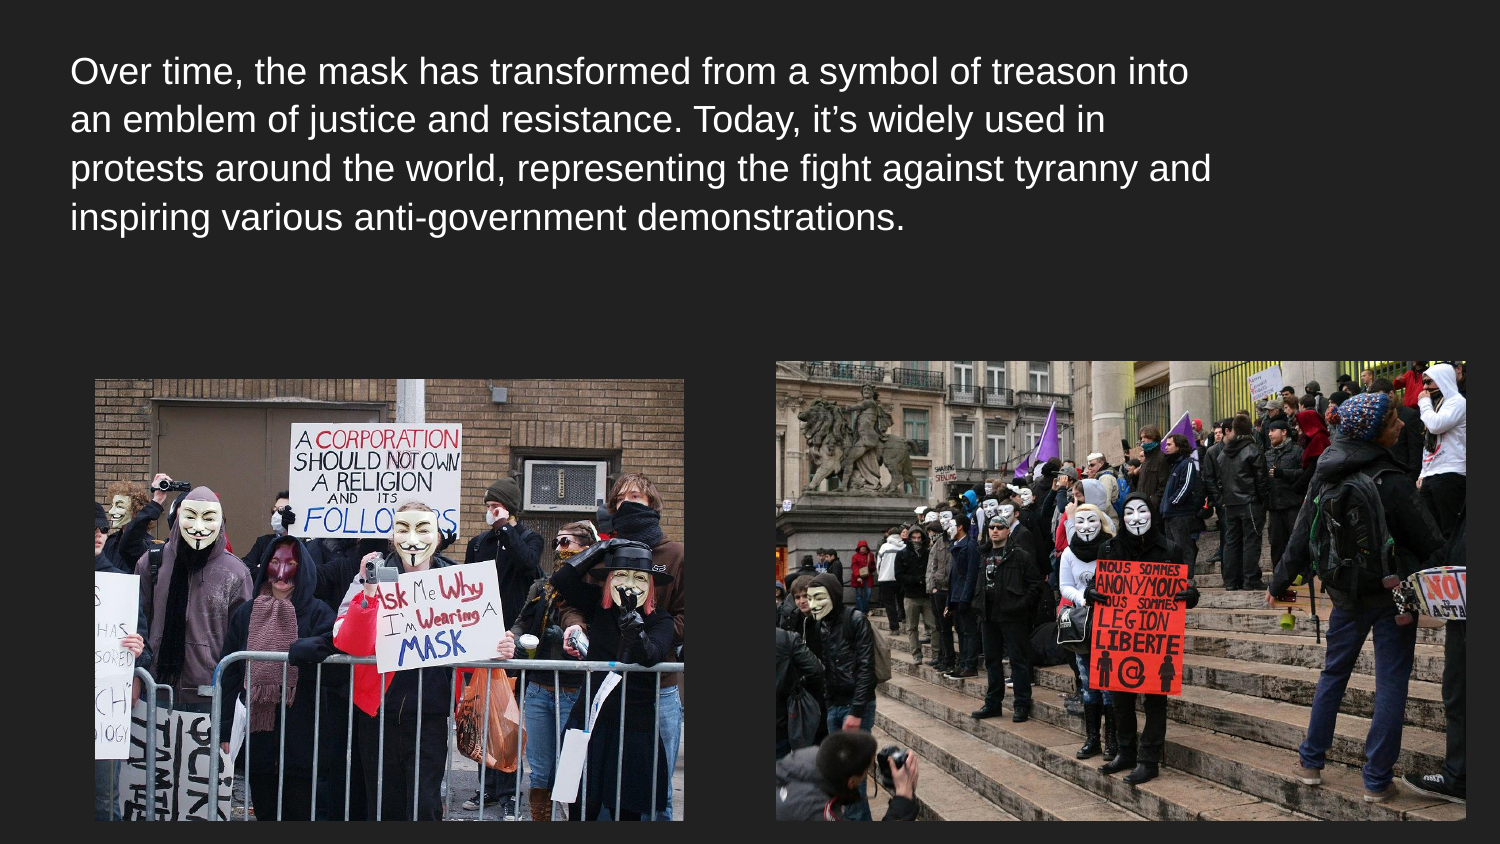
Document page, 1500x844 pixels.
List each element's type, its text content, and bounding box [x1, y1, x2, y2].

picture [95, 379, 684, 821]
picture [776, 361, 1466, 821]
title Over time, the mask has transformed from a symbol of treason into an emblem of justice and resistance. Today, it’s widely used in protests around the world, representing the fight against tyranny and inspiring various anti-government demonstrations. [55, 28, 1242, 422]
